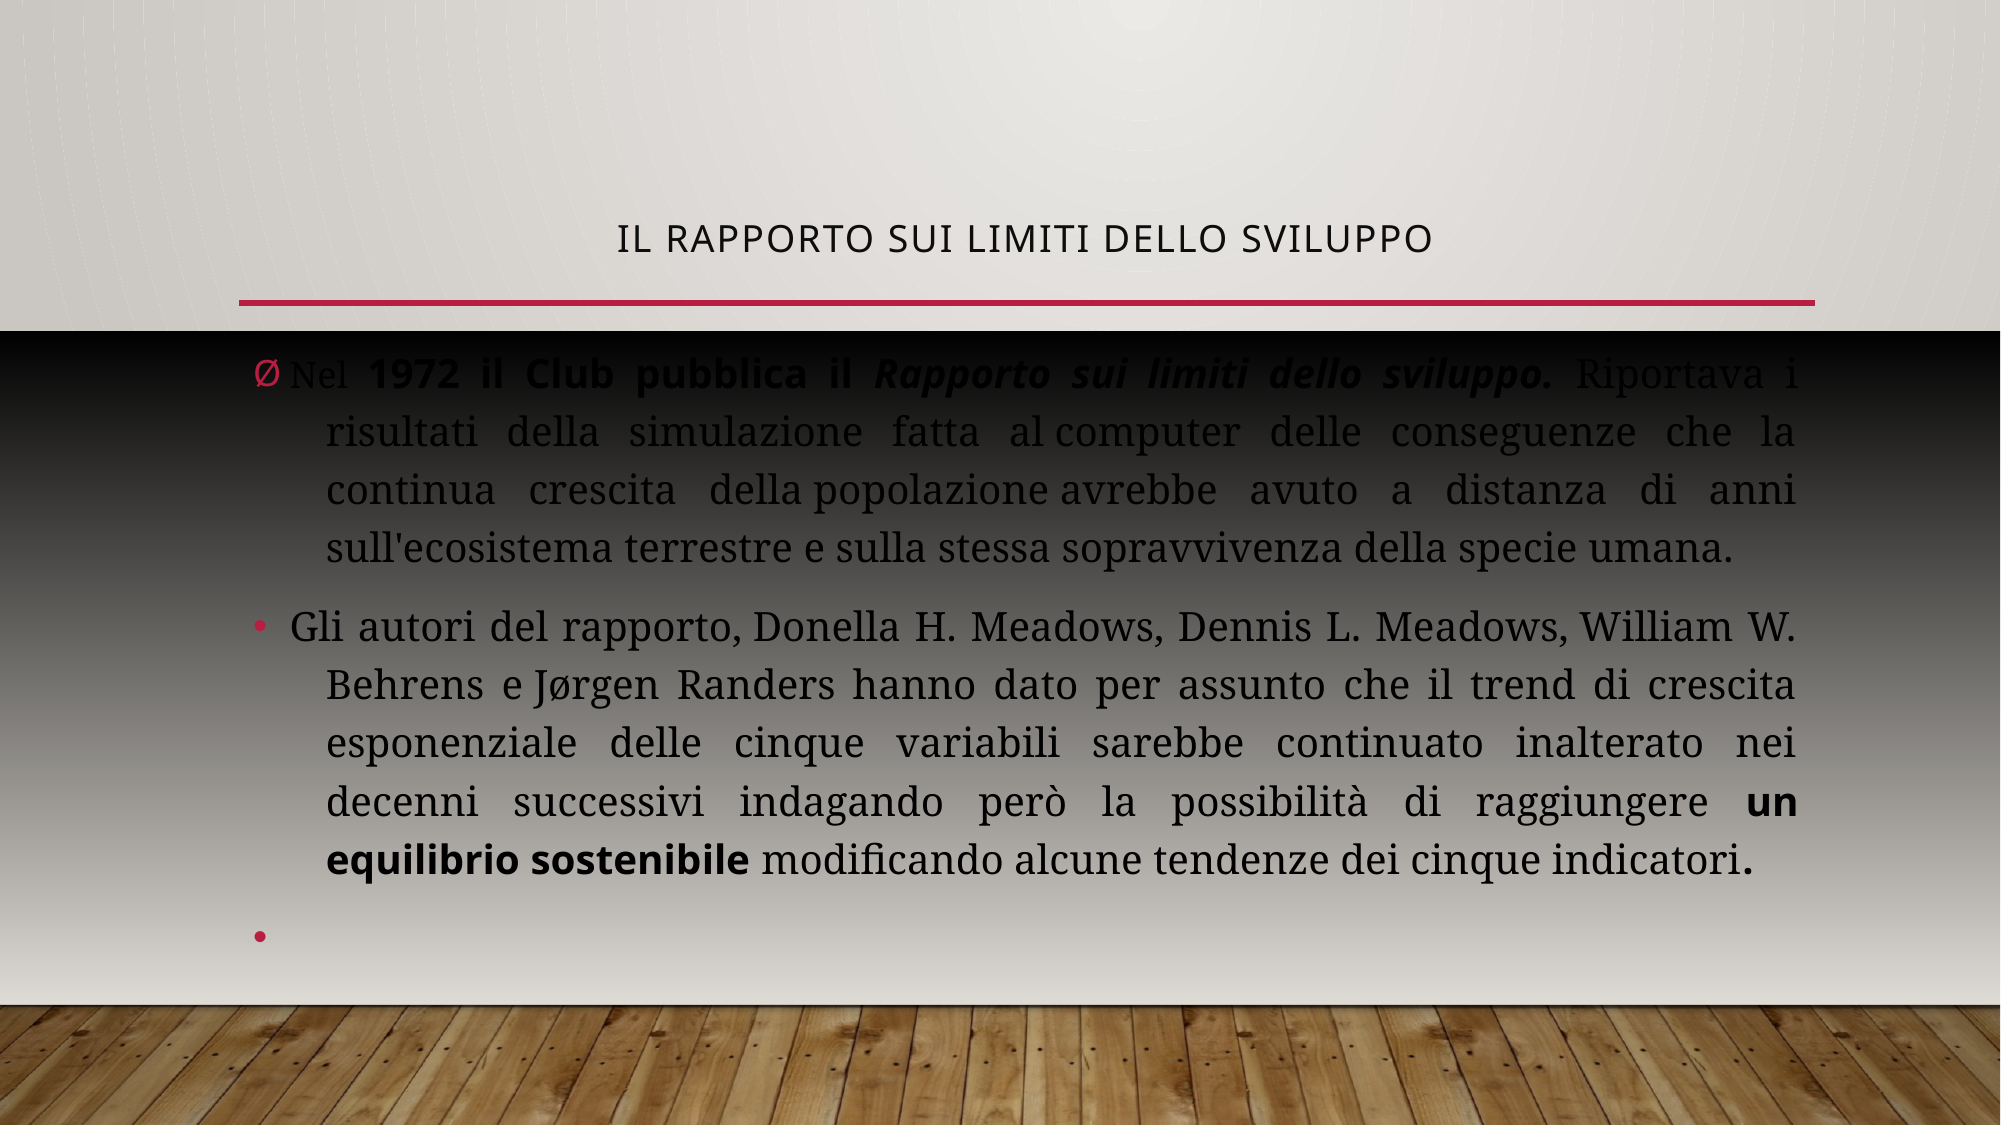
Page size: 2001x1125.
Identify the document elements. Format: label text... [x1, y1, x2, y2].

title Il rapporto sui limiti dello sviluppo [238, 131, 1814, 305]
list Nel 1972 il Club pubblica il Rapporto sui limiti dello sviluppo. Riportava i risultati della simulazione fatta al computer delle conseguenze che la continua crescita della popolazione avrebbe avuto a distanza di anni sull'ecosistema terrestre e sulla stessa sopravvivenza della specie umana. Gli autori del rapporto, Donella H. Meadows, Dennis L. Meadows, William W. Behrens e Jørgen Randers hanno dato per assunto che il trend di crescita esponenziale delle cinque variabili sarebbe continuato inalterato nei decenni successivi indagando però la possibilità di raggiungere un equilibrio sostenibile modificando alcune tendenze dei cinque indicatori. [238, 330, 1814, 897]
